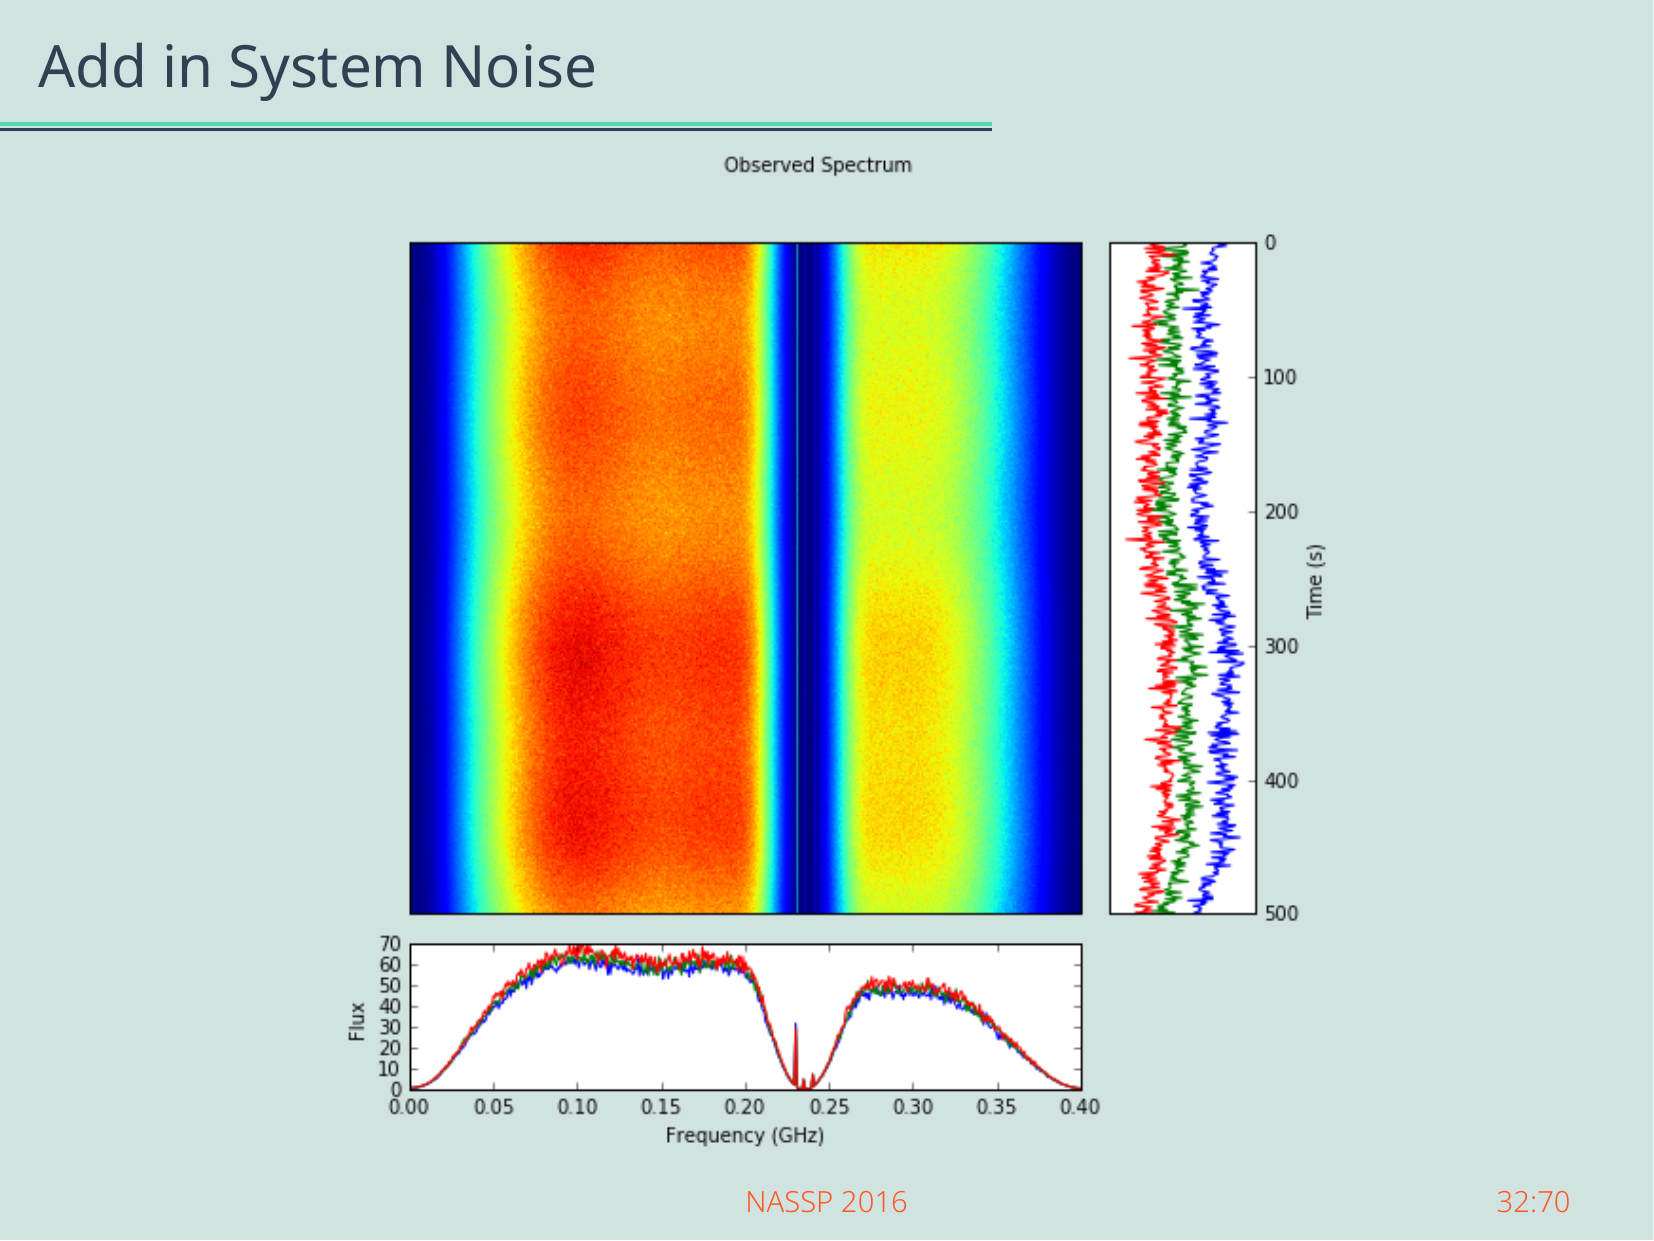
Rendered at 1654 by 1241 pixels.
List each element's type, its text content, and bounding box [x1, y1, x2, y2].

picture [336, 144, 1341, 1158]
text_box Add in System Noise [23, 17, 1312, 103]
